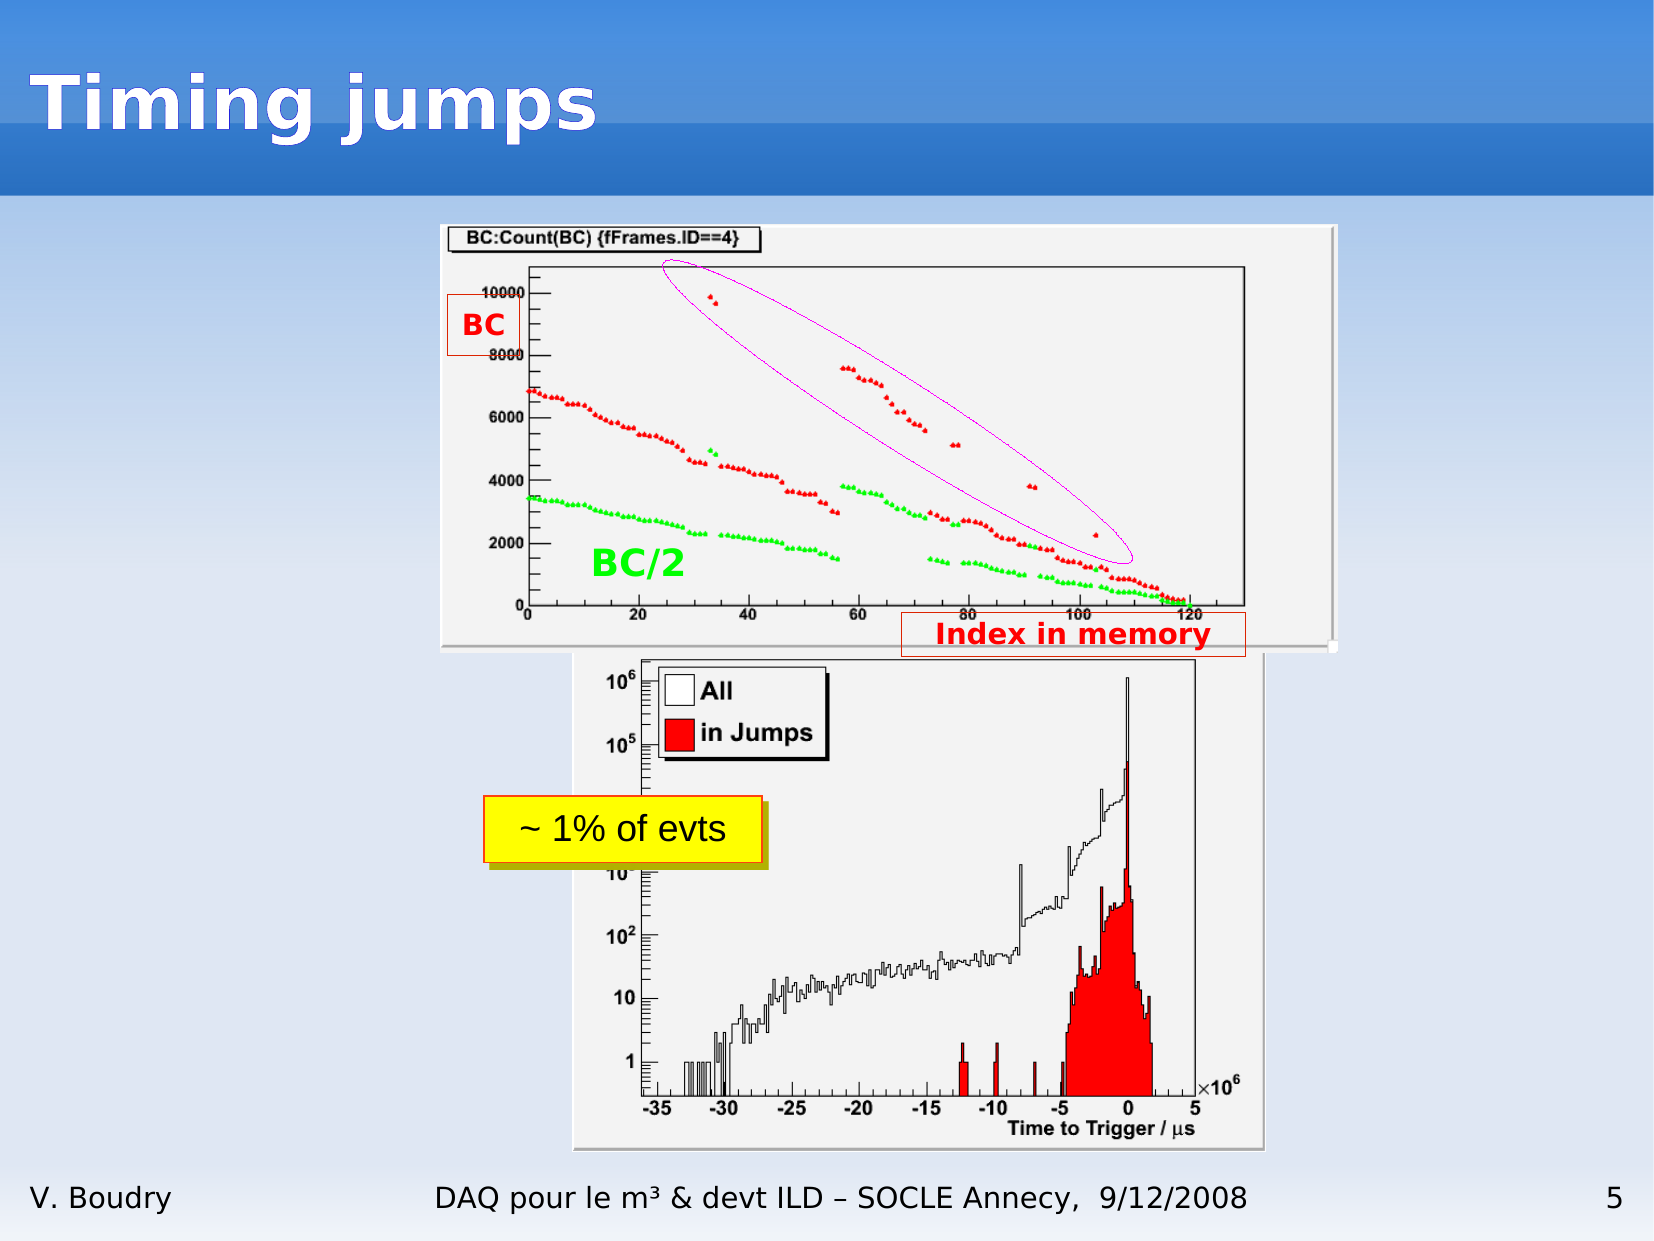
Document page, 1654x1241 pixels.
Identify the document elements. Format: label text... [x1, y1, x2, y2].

title Timing jumps [29, 7, 1654, 200]
text_box ~ 1% of evts [484, 796, 763, 863]
text_box BC [447, 294, 520, 356]
picture [0, 0, 1654, 1241]
text_box BC/2 [572, 531, 705, 596]
text_box Index in memory [901, 612, 1246, 657]
